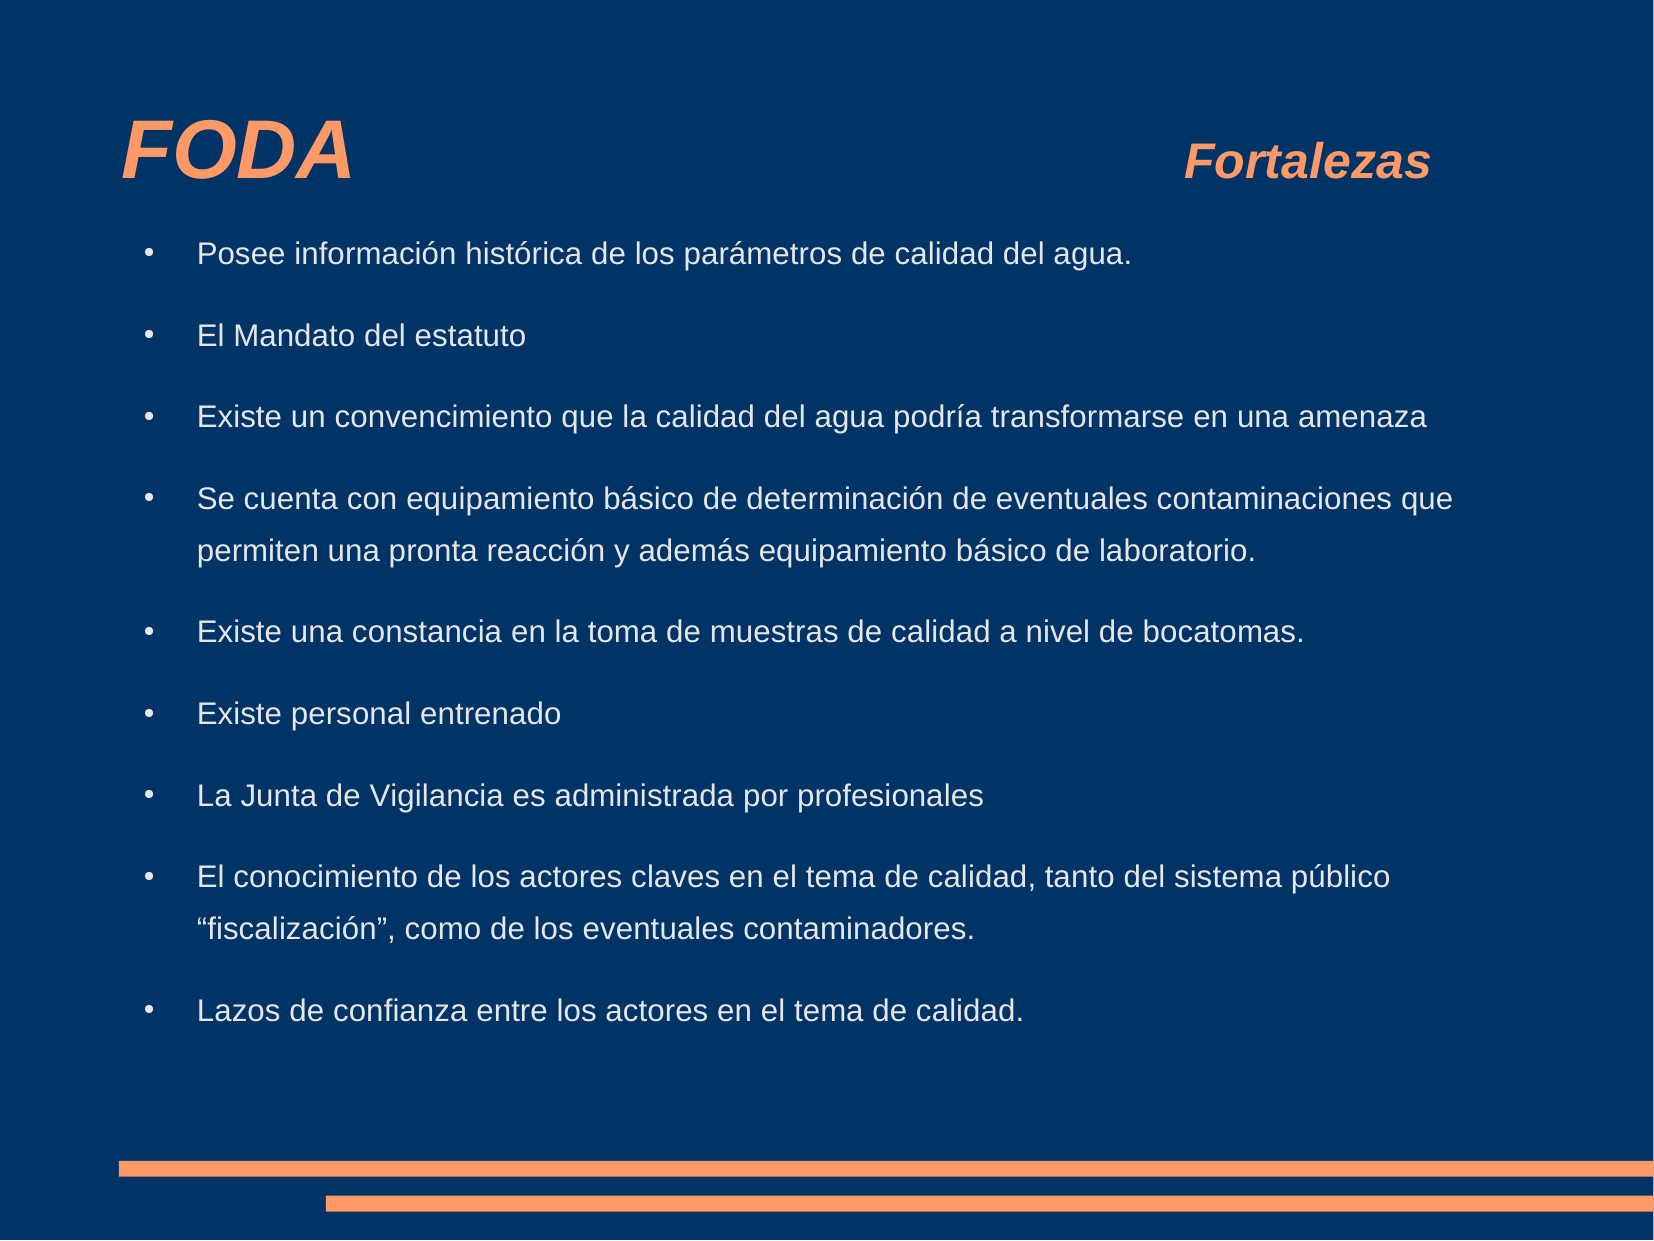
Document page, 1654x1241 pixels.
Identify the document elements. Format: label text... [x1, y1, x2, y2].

title FODA Fortalezas [121, 46, 1534, 254]
list Posee información histórica de los parámetros de calidad del agua. El Mandato del estatuto Existe un convencimiento que la calidad del agua podría transformarse en una amenaza Se cuenta con equipamiento básico de determinación de eventuales contaminaciones que permiten una pronta reacción y además equipamiento básico de laboratorio. Existe una constancia en la toma de muestras de calidad a nivel de bocatomas. Existe personal entrenado La Junta de Vigilancia es administrada por profesionales El conocimiento de los actores claves en el tema de calidad, tanto del sistema público “fiscalización”, como de los eventuales contaminadores. Lazos de confianza entre los actores en el tema de calidad. [125, 236, 1565, 1047]
